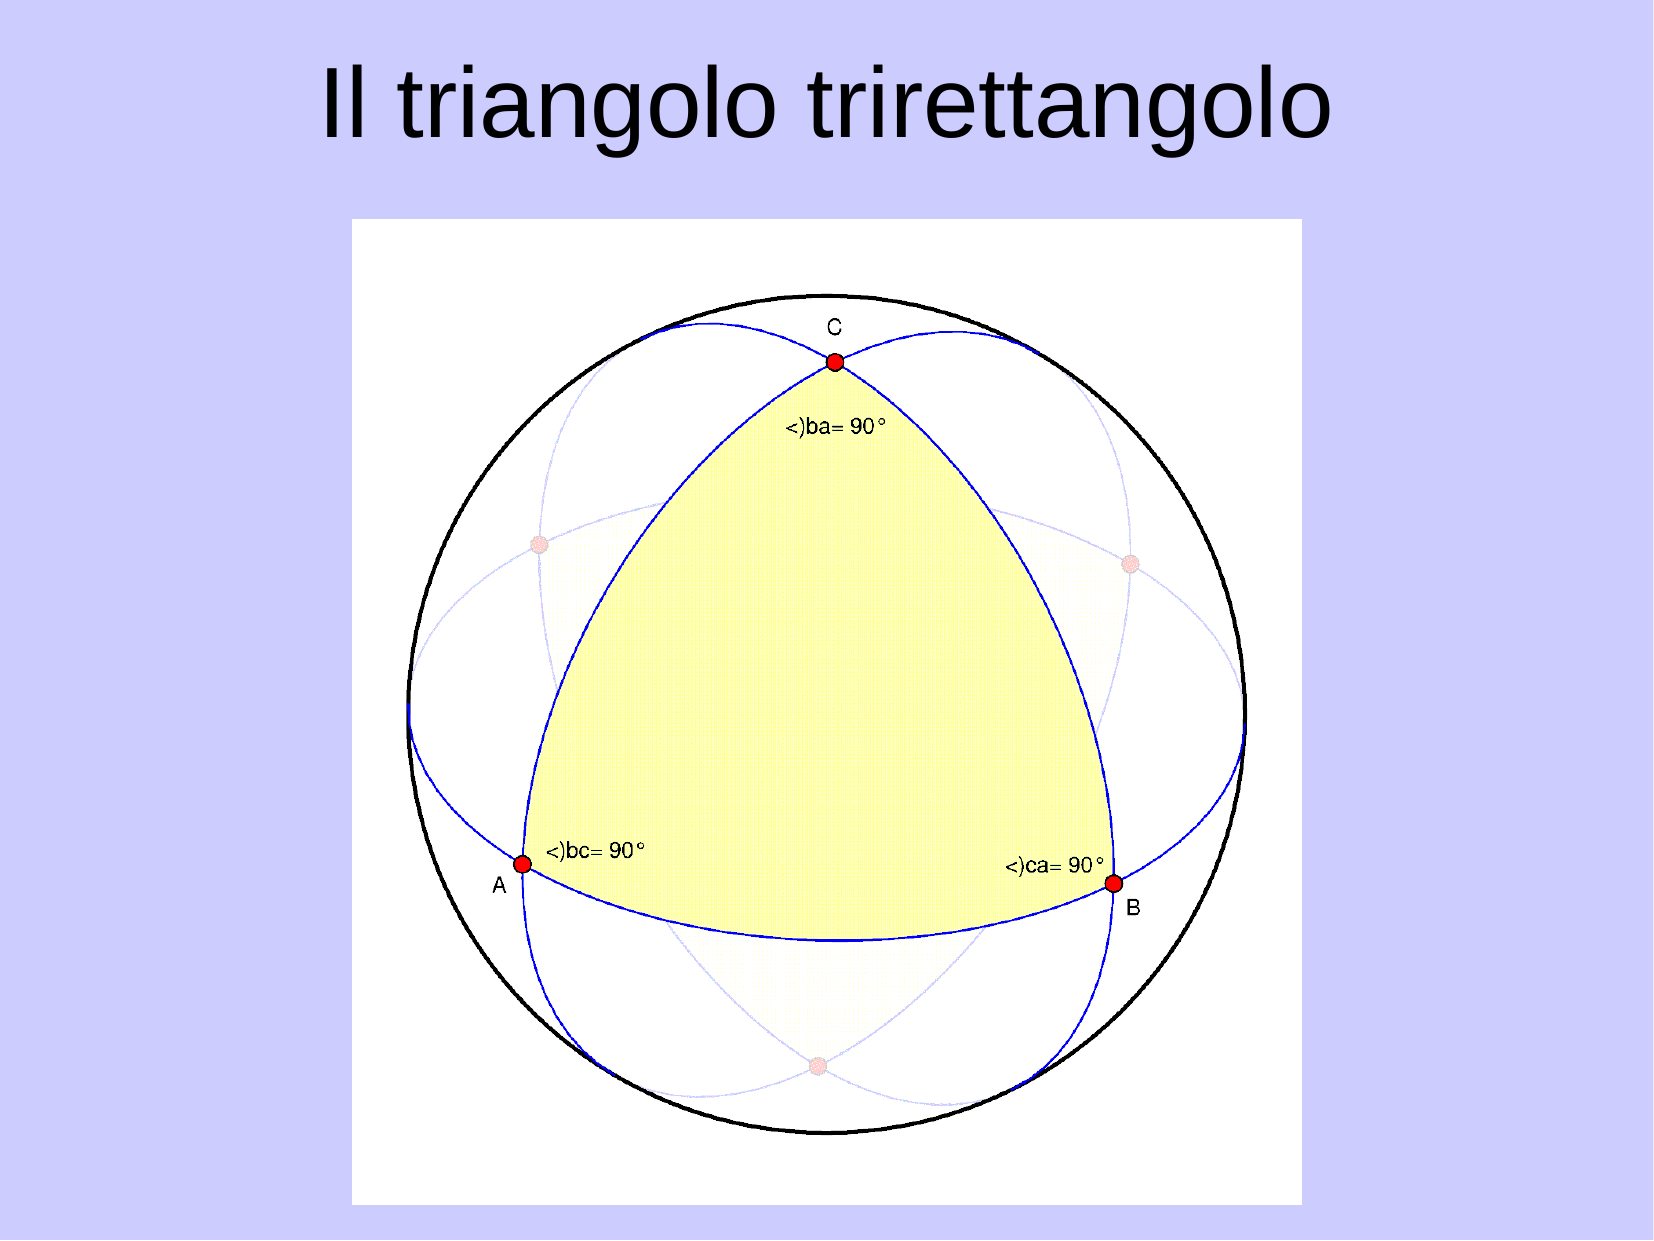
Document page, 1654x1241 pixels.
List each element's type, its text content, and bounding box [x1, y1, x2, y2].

text_box Il triangolo trirettangolo [124, 0, 1530, 207]
picture [352, 219, 1302, 1205]
